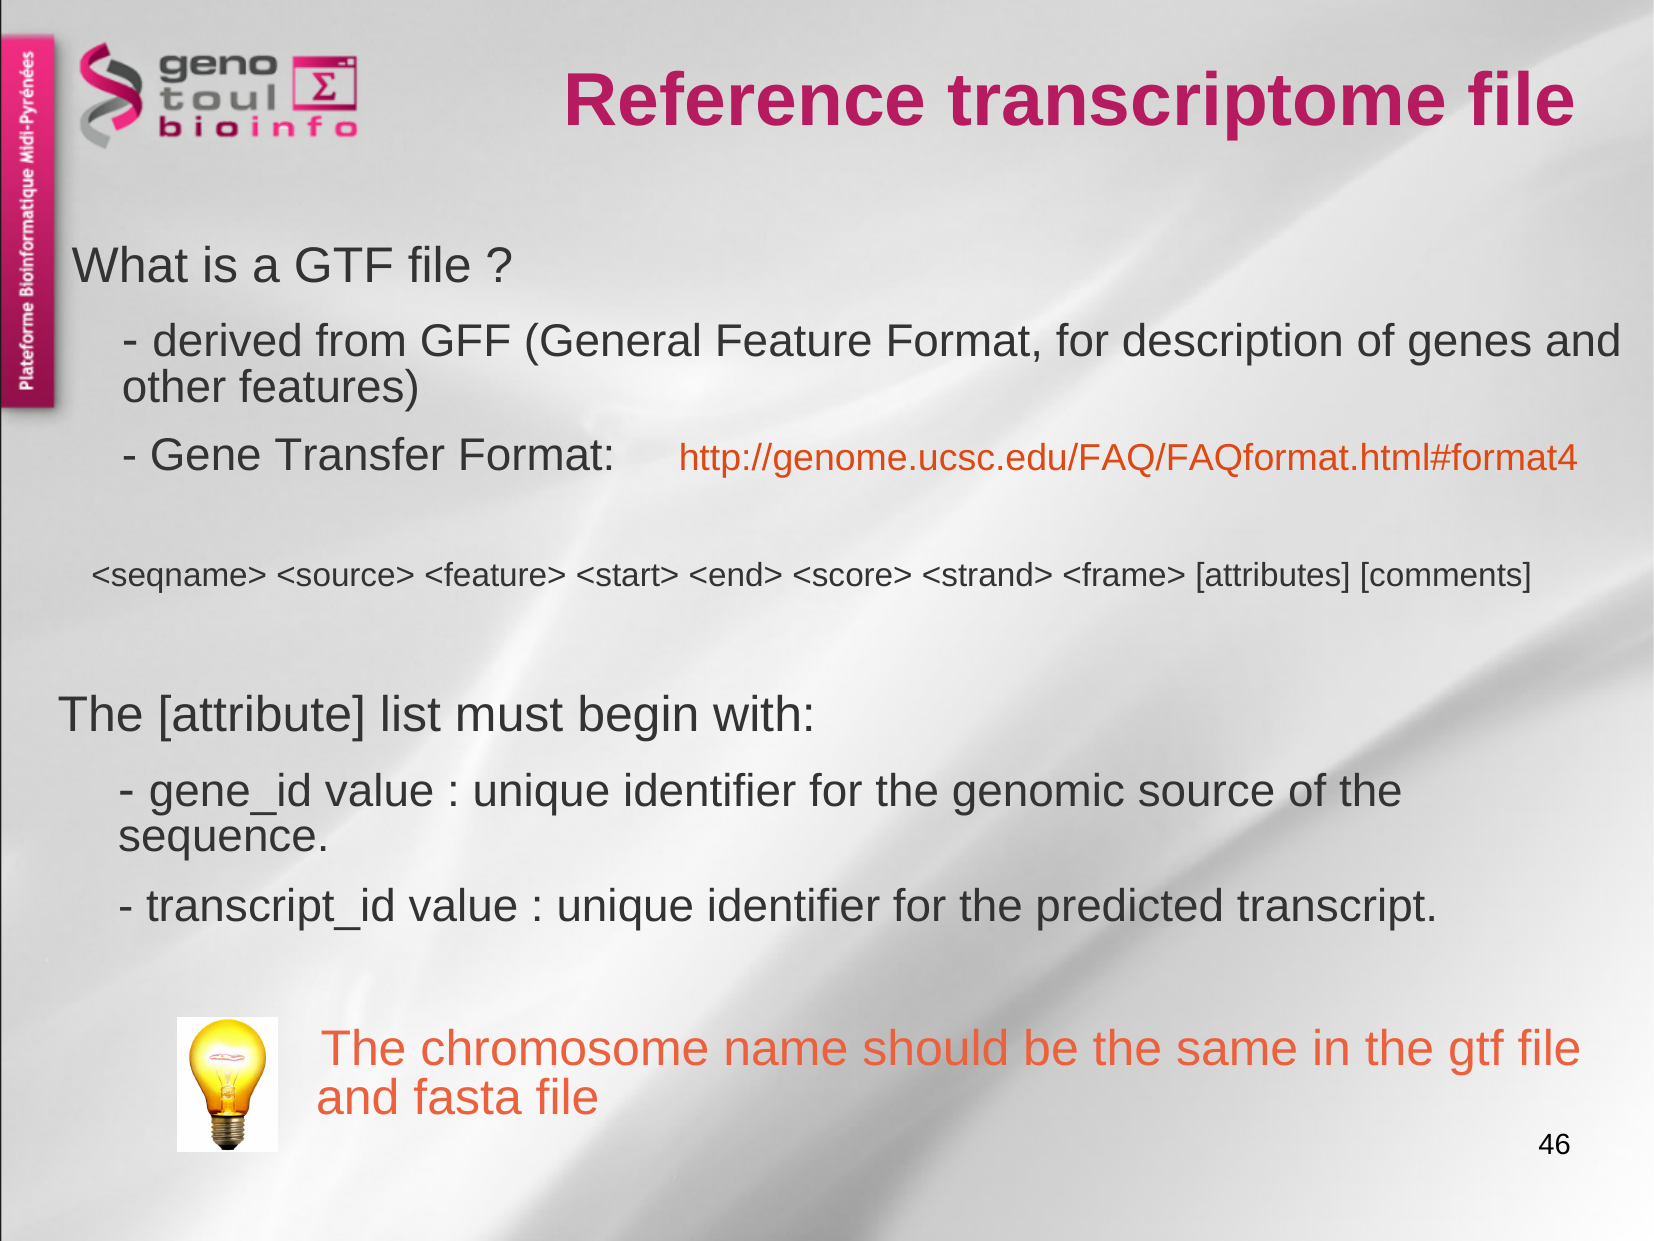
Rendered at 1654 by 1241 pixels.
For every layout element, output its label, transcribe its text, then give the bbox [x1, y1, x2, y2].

picture [177, 1017, 278, 1152]
picture [0, 0, 1654, 1241]
list What is a GTF file ? - derived from GFF (General Feature Format, for description of genes and other features) - Gene Transfer Format: http://genome.ucsc.edu/FAQ/FAQformat.html#format4 <seqname> <source> <feature> <start> <end> <score> <strand> <frame> [attributes] [comments] The [attribute] list must begin with: - gene_id value : unique identifier for the genomic source of the sequence. - transcript_id value : unique identifier for the predicted transcript. The chromosome name should be the same in the gtf file and fasta file [0, 230, 1625, 1211]
title Reference transcriptome file [88, 29, 1577, 178]
